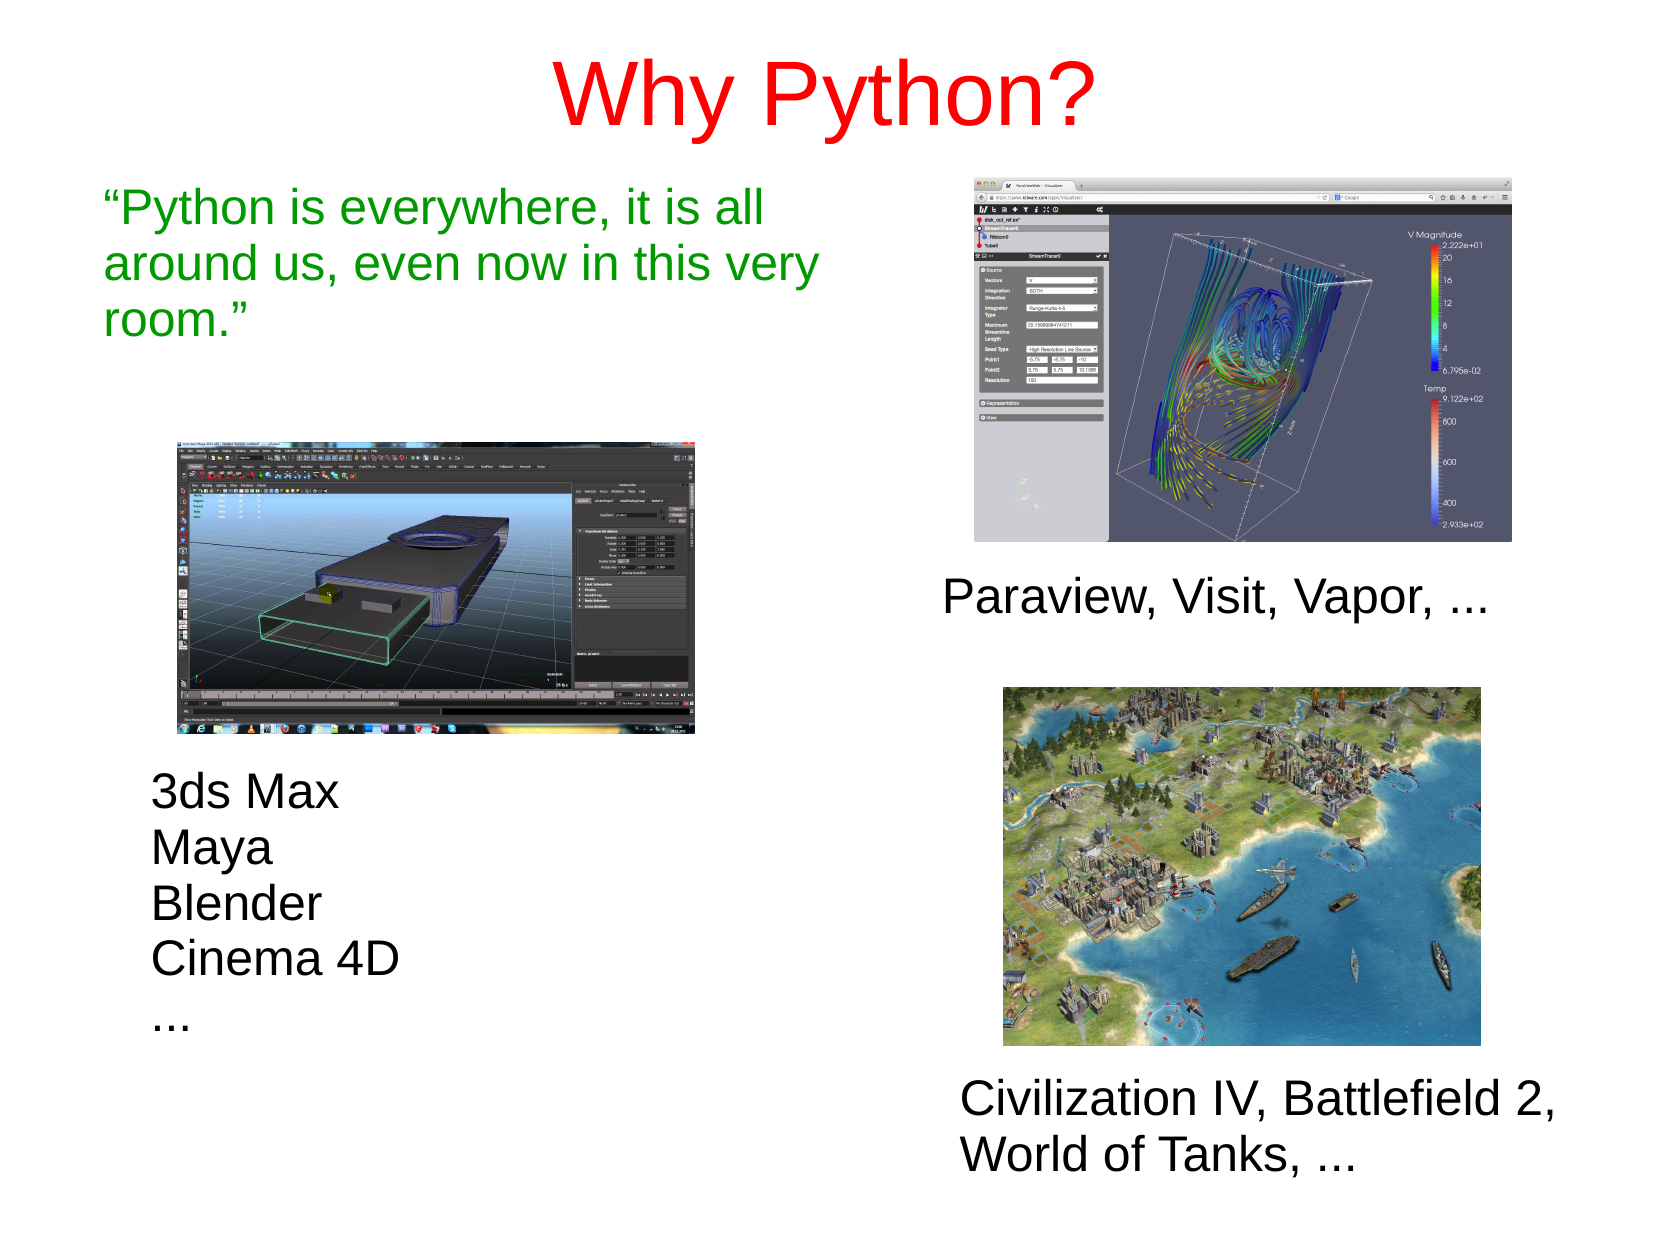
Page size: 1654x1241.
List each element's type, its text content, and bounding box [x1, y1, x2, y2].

text_box Civilization IV, Battlefield 2, World of Tanks, ... [944, 1062, 1595, 1241]
text_box Why Python? [37, 37, 1613, 151]
picture [177, 442, 695, 734]
text_box Paraview, Visit, Vapor, ... [927, 561, 1518, 632]
text_box 3ds Max Maya Blender Cinema 4D ... [135, 755, 727, 1050]
text_box “Python is everywhere, it is all around us, even now in this very room.” [88, 172, 916, 355]
picture [1003, 687, 1481, 1046]
picture [974, 177, 1512, 542]
